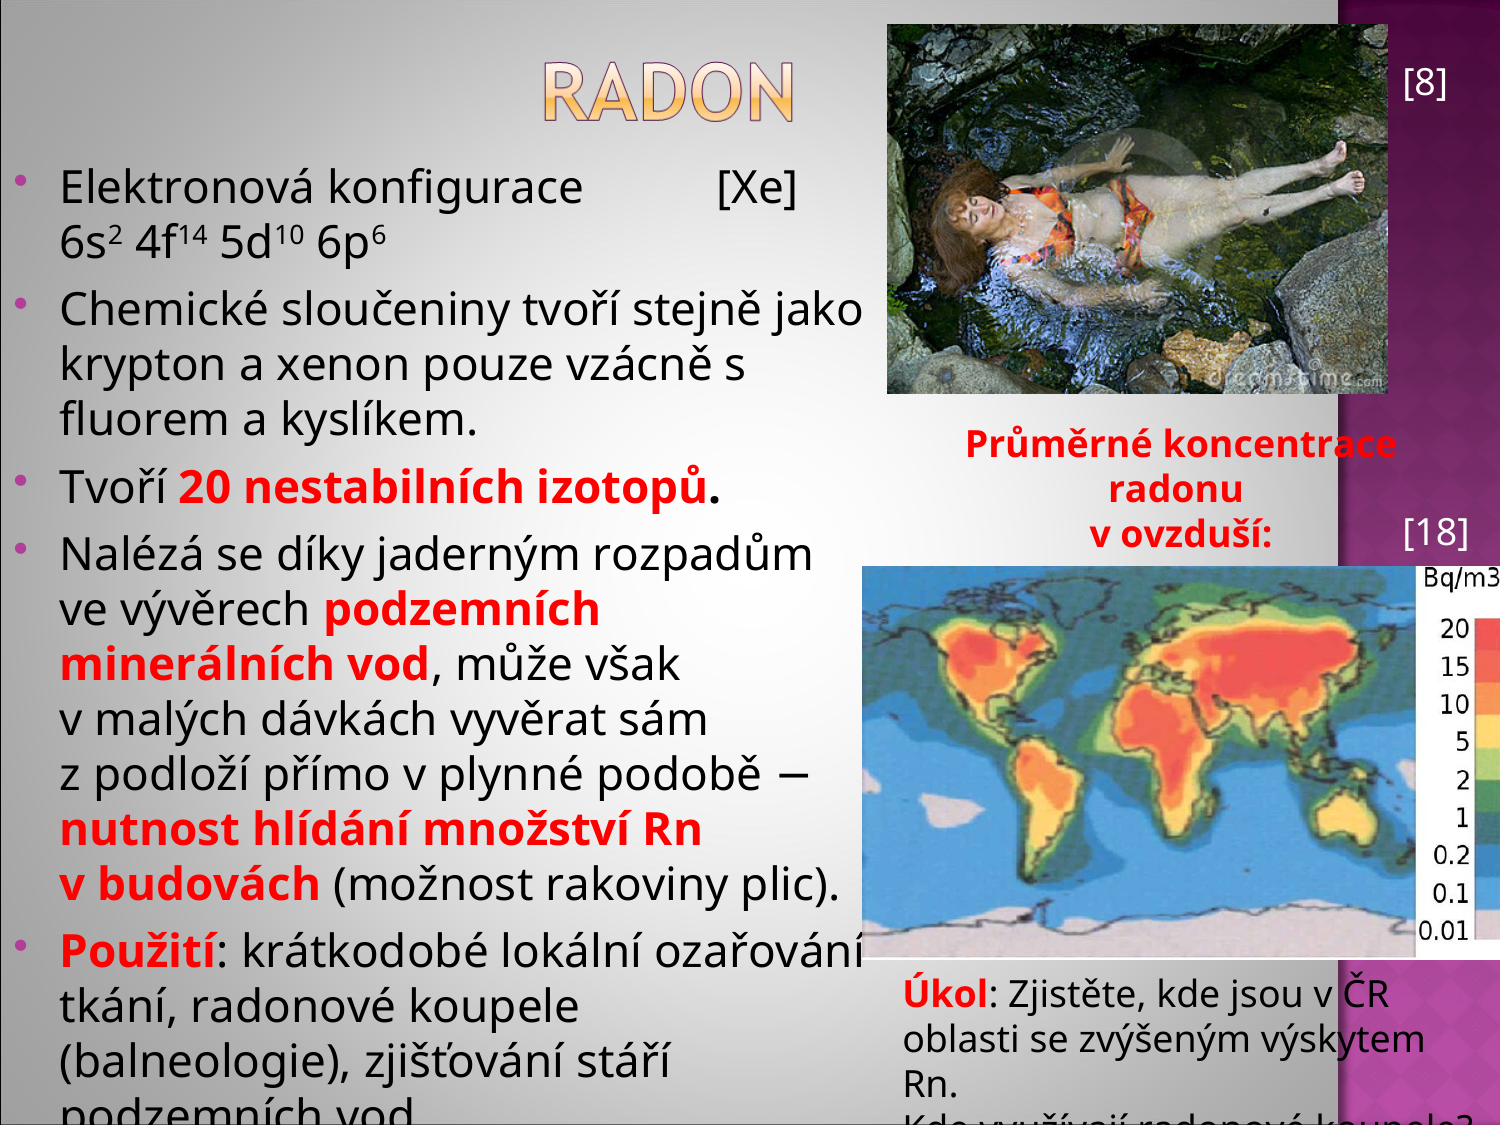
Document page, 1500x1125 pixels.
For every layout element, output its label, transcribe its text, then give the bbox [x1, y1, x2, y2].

text_box [8] [18] [1387, 49, 1491, 561]
list Elektronová konfigurace [Xe] 6s2 4f14 5d10 6p6 Chemické sloučeniny tvoří stejně jako krypton a xenon pouze vzácně s fluorem a kyslíkem. Tvoří 20 nestabilních izotopů. Nalézá se díky jaderným rozpadům ve vývěrech podzemních minerálních vod, může však v malých dávkách vyvěrat sám z podloží přímo v plynné podobě − nutnost hlídání množství Rn v budovách (možnost rakoviny plic). Použití: krátkodobé lokální ozařování tkání, radonové koupele (balneologie), zjišťování stáří podzemních vod [0, 149, 888, 1125]
text_box Úkol: Zjistěte, kde jsou v ČR oblasti se zvýšeným výskytem Rn. Kde využívají radonové koupele? [887, 962, 1500, 1125]
text_box [73, 0, 1265, 140]
picture [0, 0, 1500, 962]
text_box Průměrné koncentrace radonu v ovzduší: [912, 412, 1450, 563]
